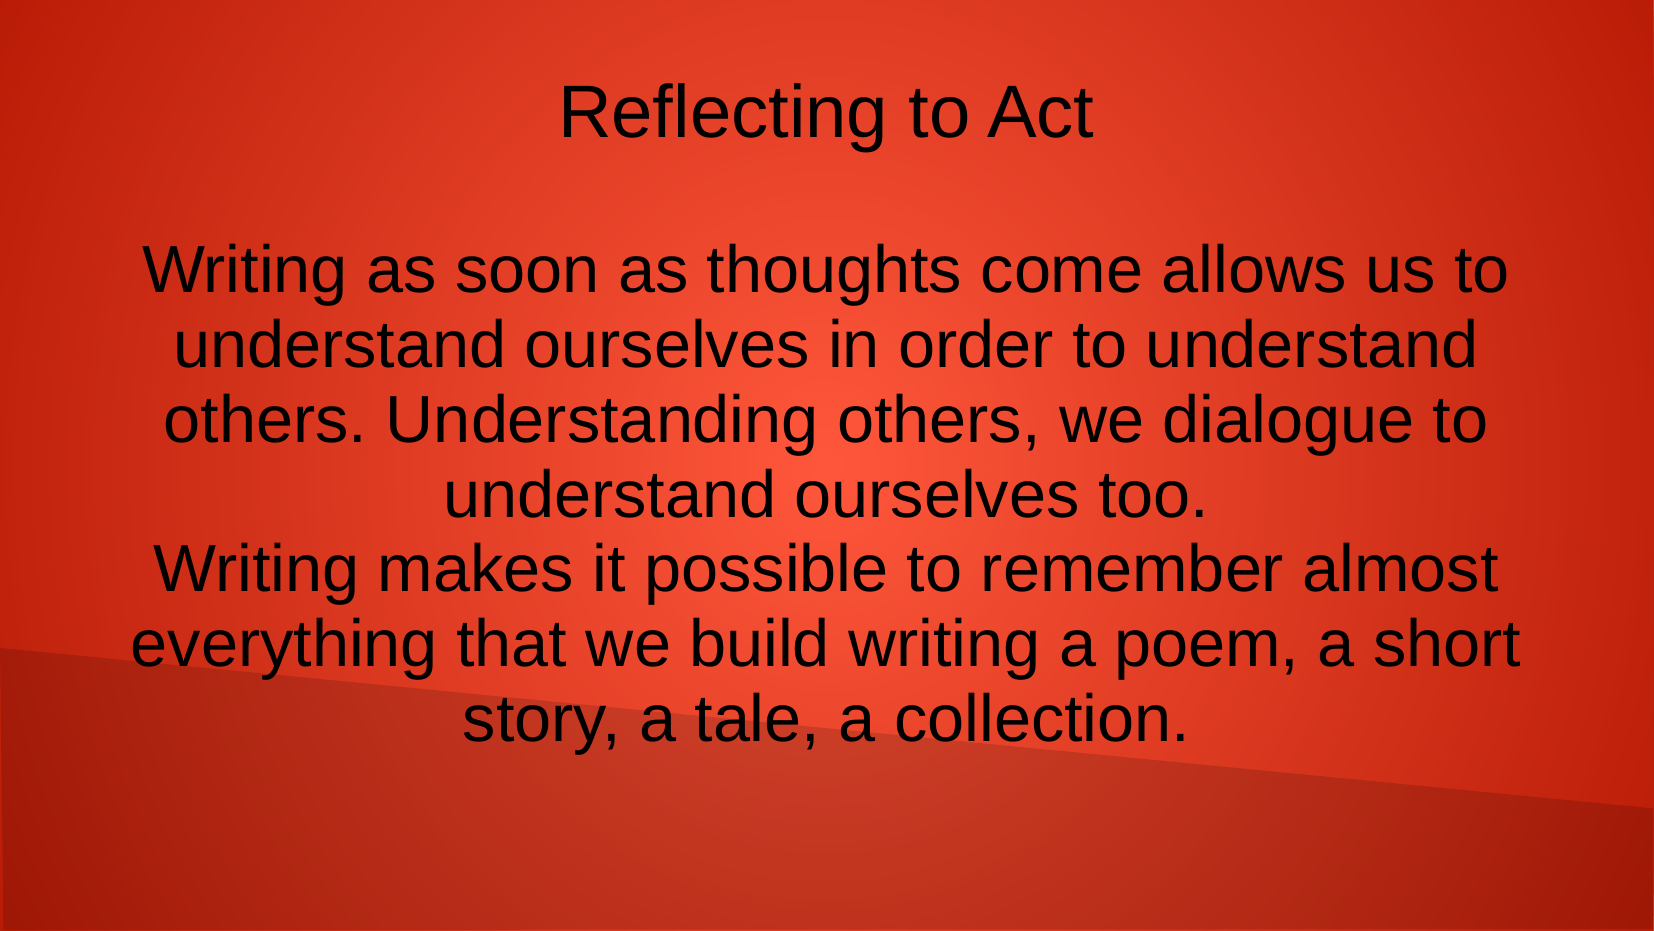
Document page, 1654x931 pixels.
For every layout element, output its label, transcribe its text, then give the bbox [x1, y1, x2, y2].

title Reflecting to Act [82, 35, 1571, 189]
subtitle Writing as soon as thoughts come allows us to understand ourselves in order to understand others. Understanding others, we dialogue to understand ourselves too. Writing makes it possible to remember almost everything that we build writing a poem, a short story, a tale, a collection. [82, 224, 1571, 764]
